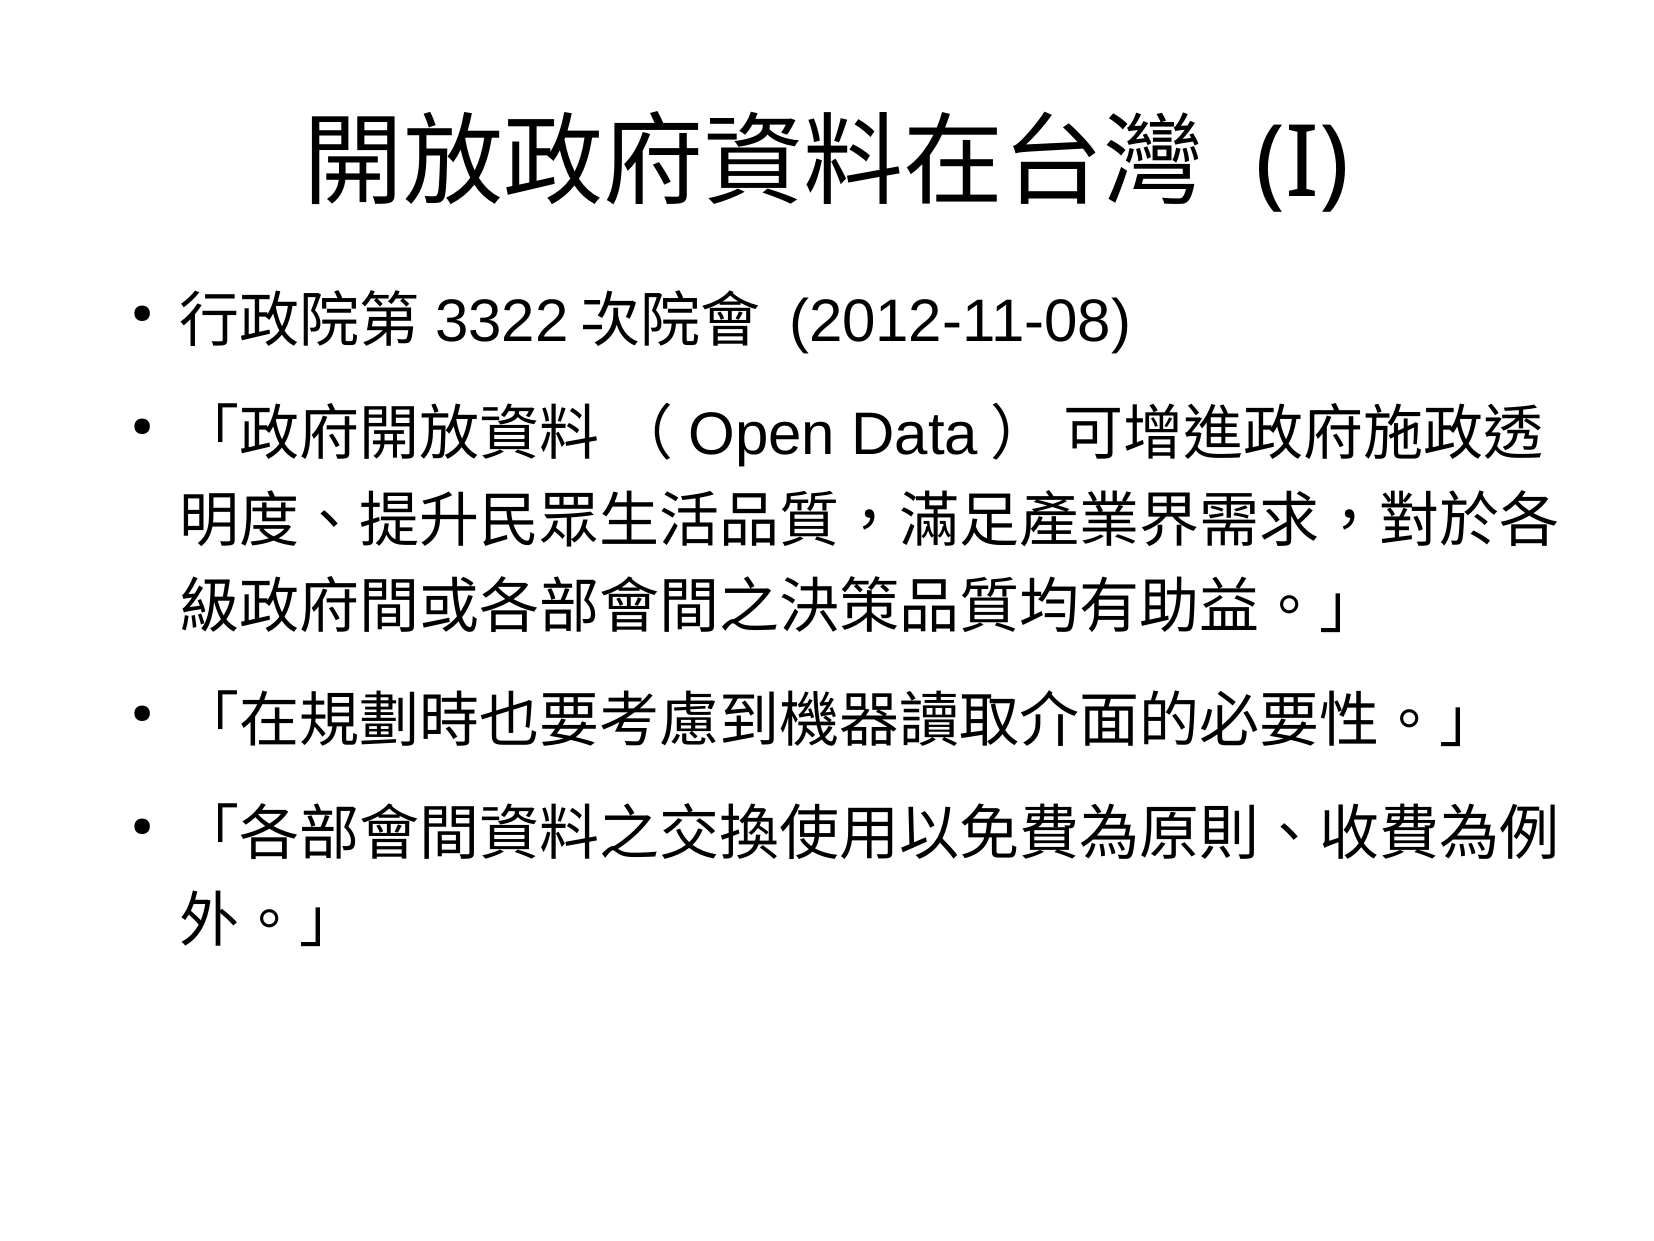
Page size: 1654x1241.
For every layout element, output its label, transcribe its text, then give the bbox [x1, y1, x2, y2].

title 開放政府資料在台灣 (I) [82, 49, 1571, 257]
list 行政院第3322次院會 (2012-11-08) 「政府開放資料 （Open Data） 可增進政府施政透明度、提升民眾生活品質，滿足產業界需求，對於各級政府間或各部會間之決策品質均有助益。」 「在規劃時也要考慮到機器讀取介面的必要性。」 「各部會間資料之交換使用以免費為原則、收費為例外。」 [115, 271, 1571, 1062]
